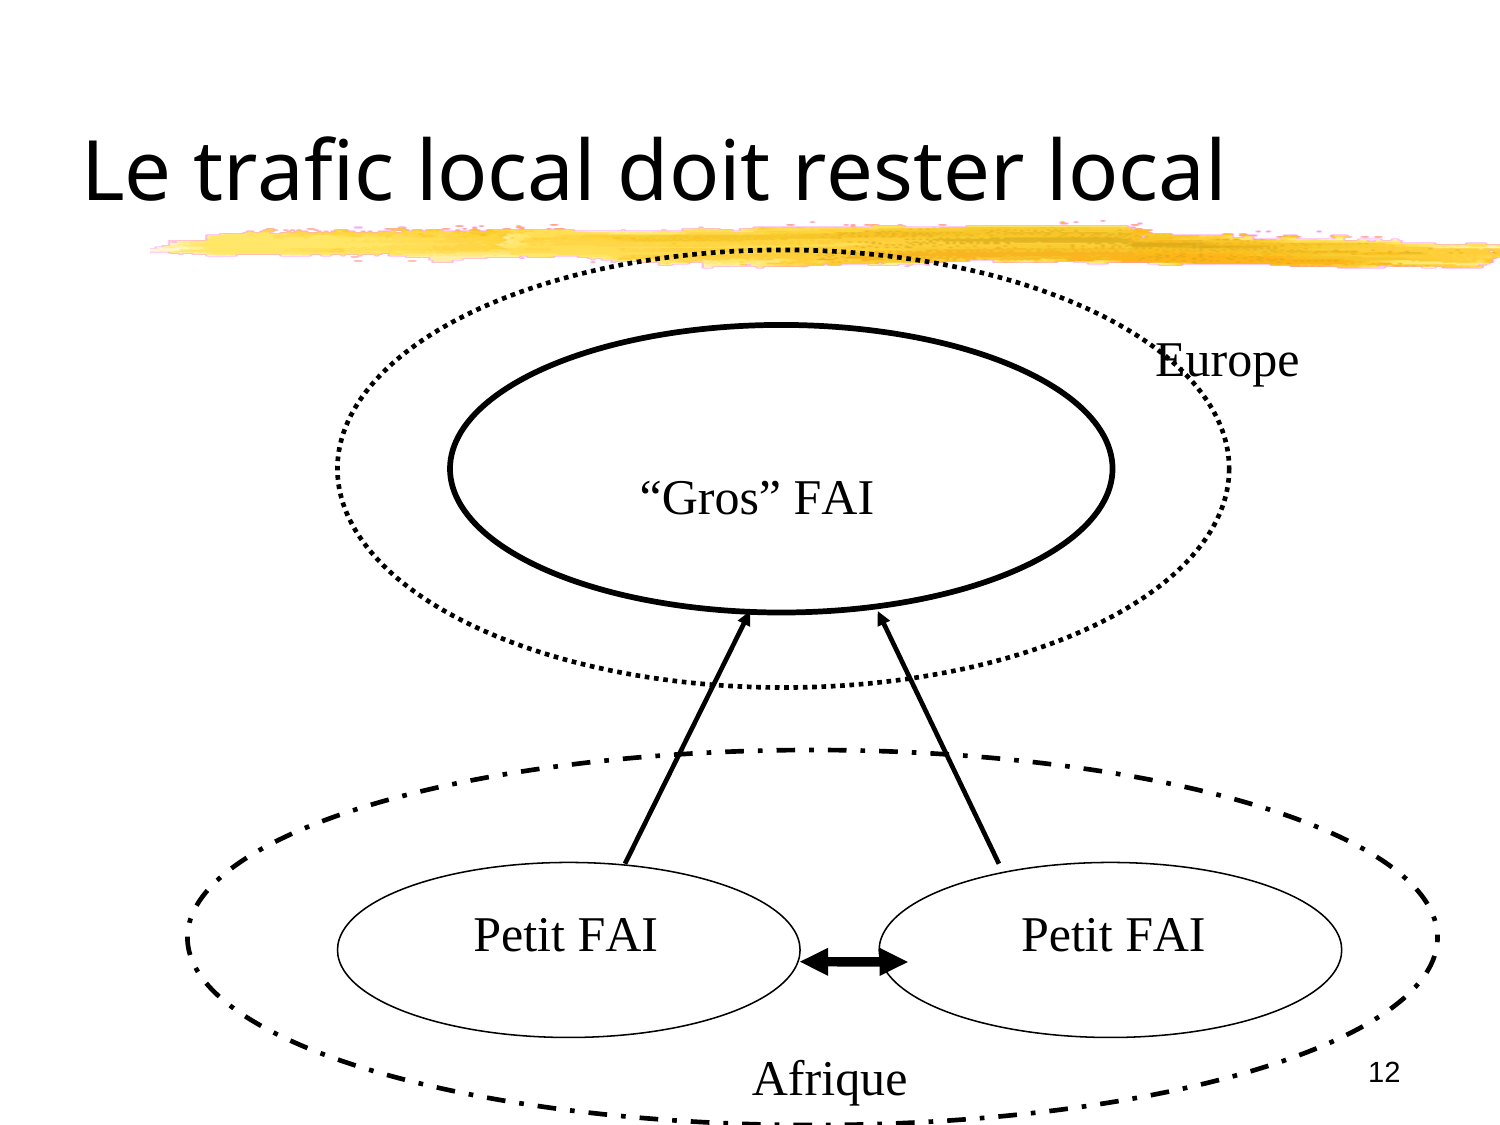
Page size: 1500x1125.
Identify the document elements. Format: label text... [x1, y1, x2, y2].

title Le trafic local doit rester local [66, 9, 1342, 225]
text_box “Gros” FAI [624, 456, 935, 533]
picture [150, 215, 1500, 279]
text_box Europe [1140, 318, 1315, 394]
text_box <number> [1104, 1021, 1416, 1096]
text_box <number> [1104, 1021, 1238, 1036]
text_box Petit FAI [450, 893, 682, 969]
text_box Afrique [724, 1037, 935, 1113]
text_box Petit FAI [997, 893, 1230, 969]
